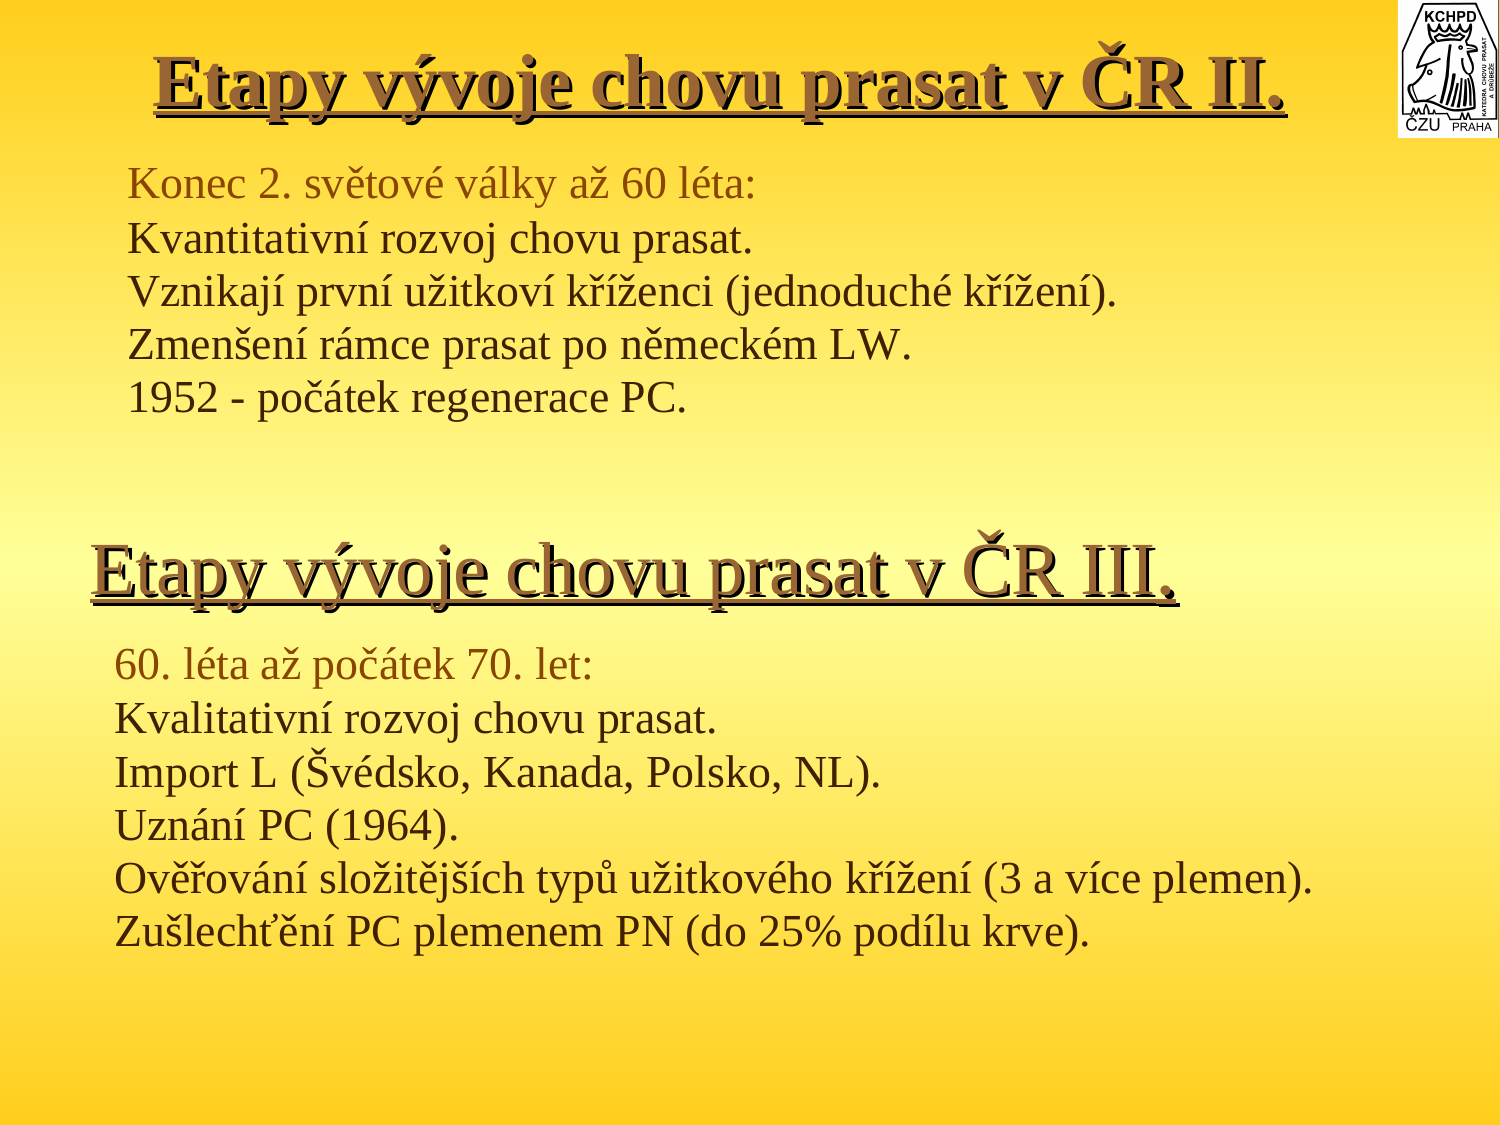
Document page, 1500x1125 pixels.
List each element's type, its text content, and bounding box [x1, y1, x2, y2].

title Etapy vývoje chovu prasat v ČR II. [0, 0, 1438, 163]
text_box Etapy vývoje chovu prasat v ČR III. [74, 512, 1401, 621]
chart [1397, 0, 1500, 140]
text_box 60. léta až počátek 70. let: Kvalitativní rozvoj chovu prasat. Import L (Švédsko, Kanada, Polsko, NL). Uznání PC (1964). Ověřování složitějších typů užitkového křížení (3 a více plemen). Zušlechťění PC plemenem PN (do 25% podílu krve). [99, 630, 1500, 963]
text_box Konec 2. světové války až 60 léta: Kvantitativní rozvoj chovu prasat. Vznikají první užitkoví kříženci (jednoduché křížení). Zmenšení rámce prasat po německém LW. 1952 - počátek regenerace PC. [112, 149, 1500, 429]
